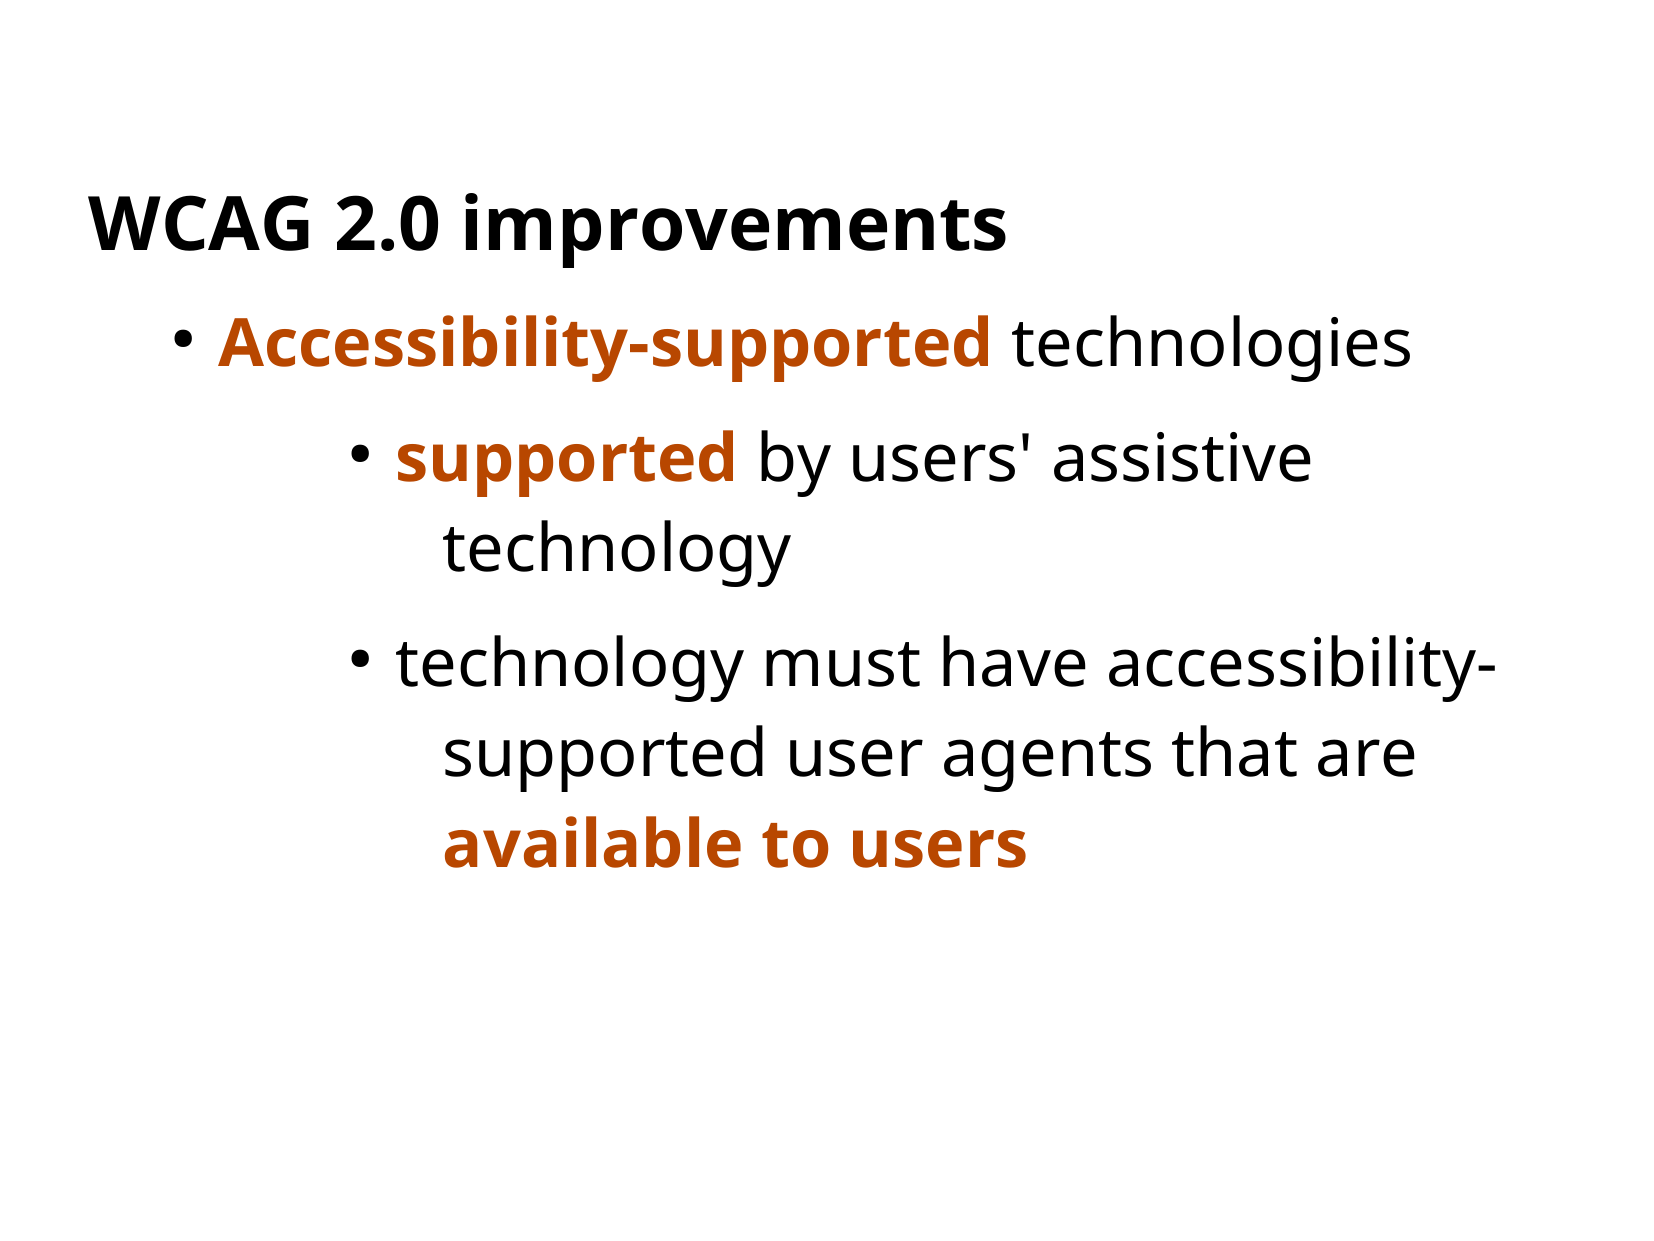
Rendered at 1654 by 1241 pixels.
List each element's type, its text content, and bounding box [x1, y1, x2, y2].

title WCAG 2.0 improvements [88, 176, 1565, 267]
list Accessibility-supported technologies supported by users' assistive technology technology must have accessibility-supported user agents that are available to users [88, 295, 1565, 1137]
